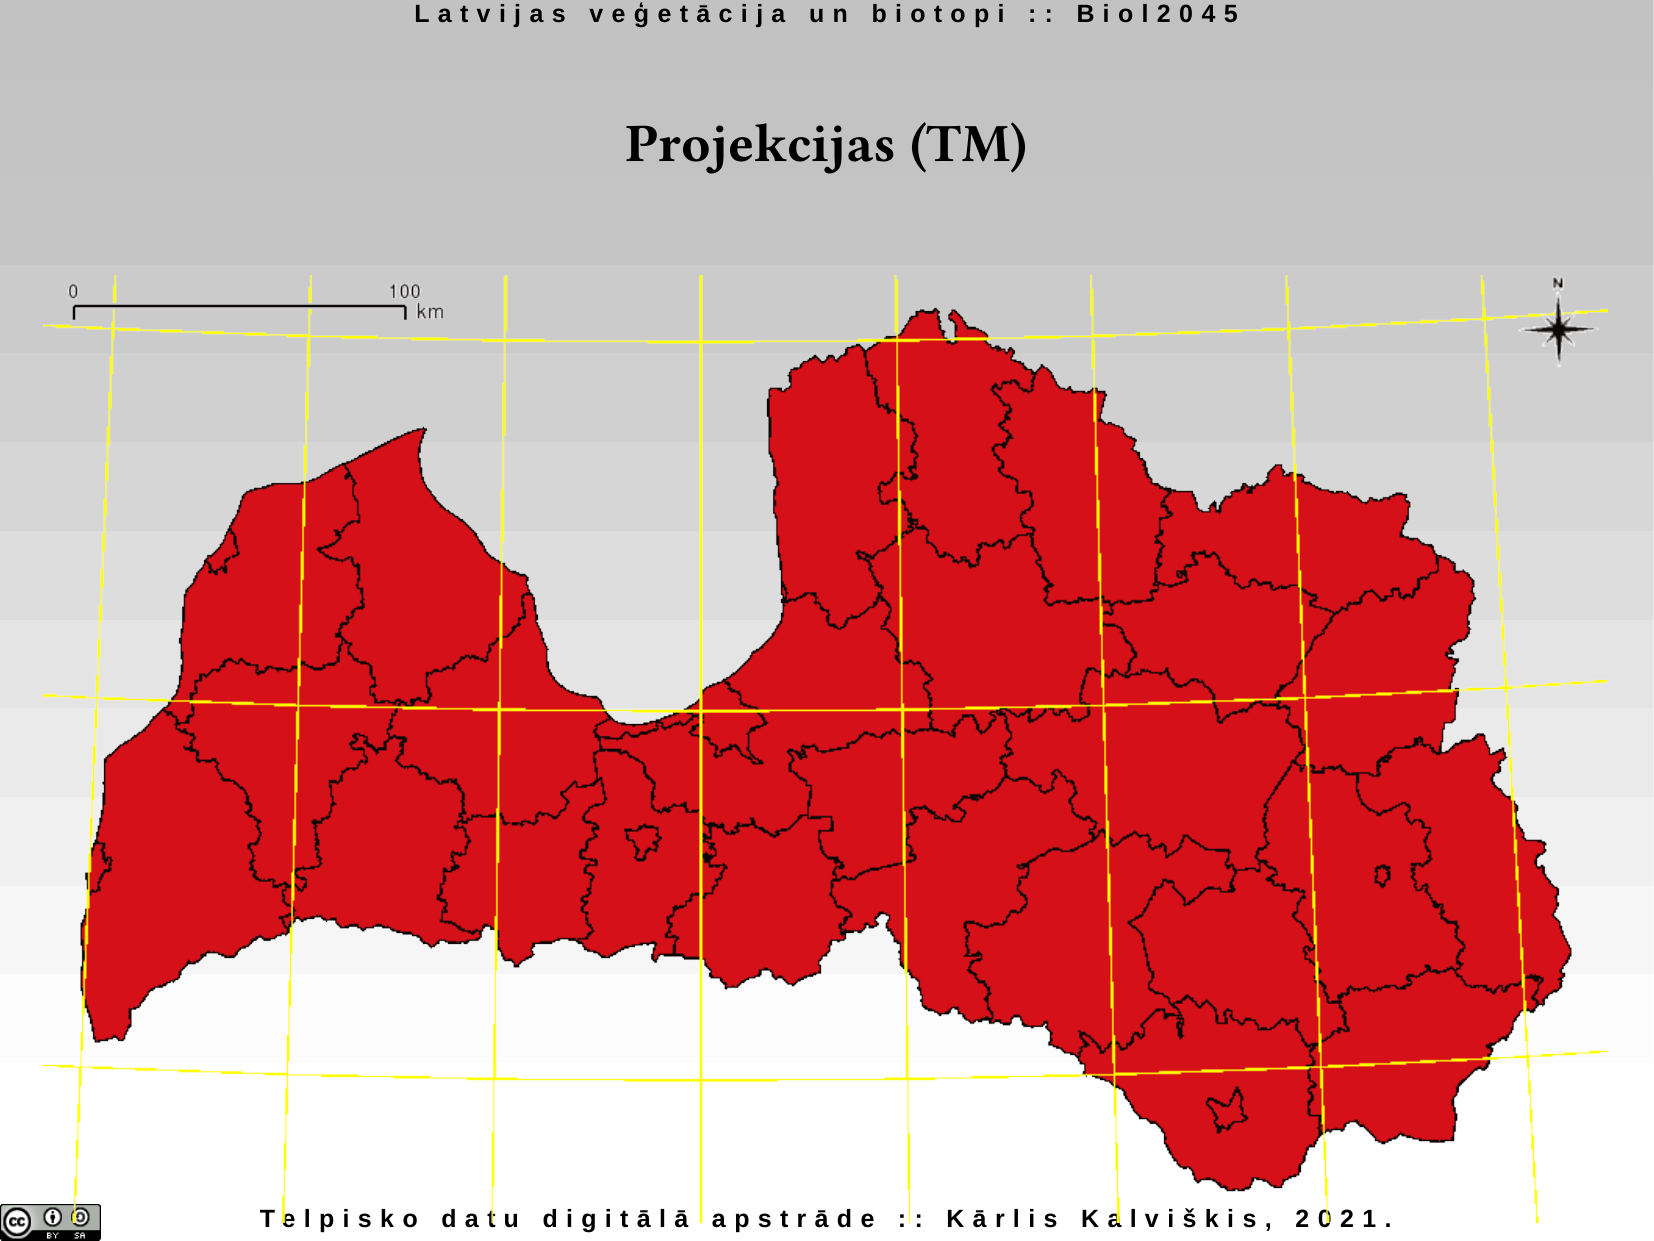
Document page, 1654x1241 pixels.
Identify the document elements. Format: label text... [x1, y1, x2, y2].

title Projekcijas (TM) [0, 1, 1654, 287]
picture [0, 275, 1654, 1241]
